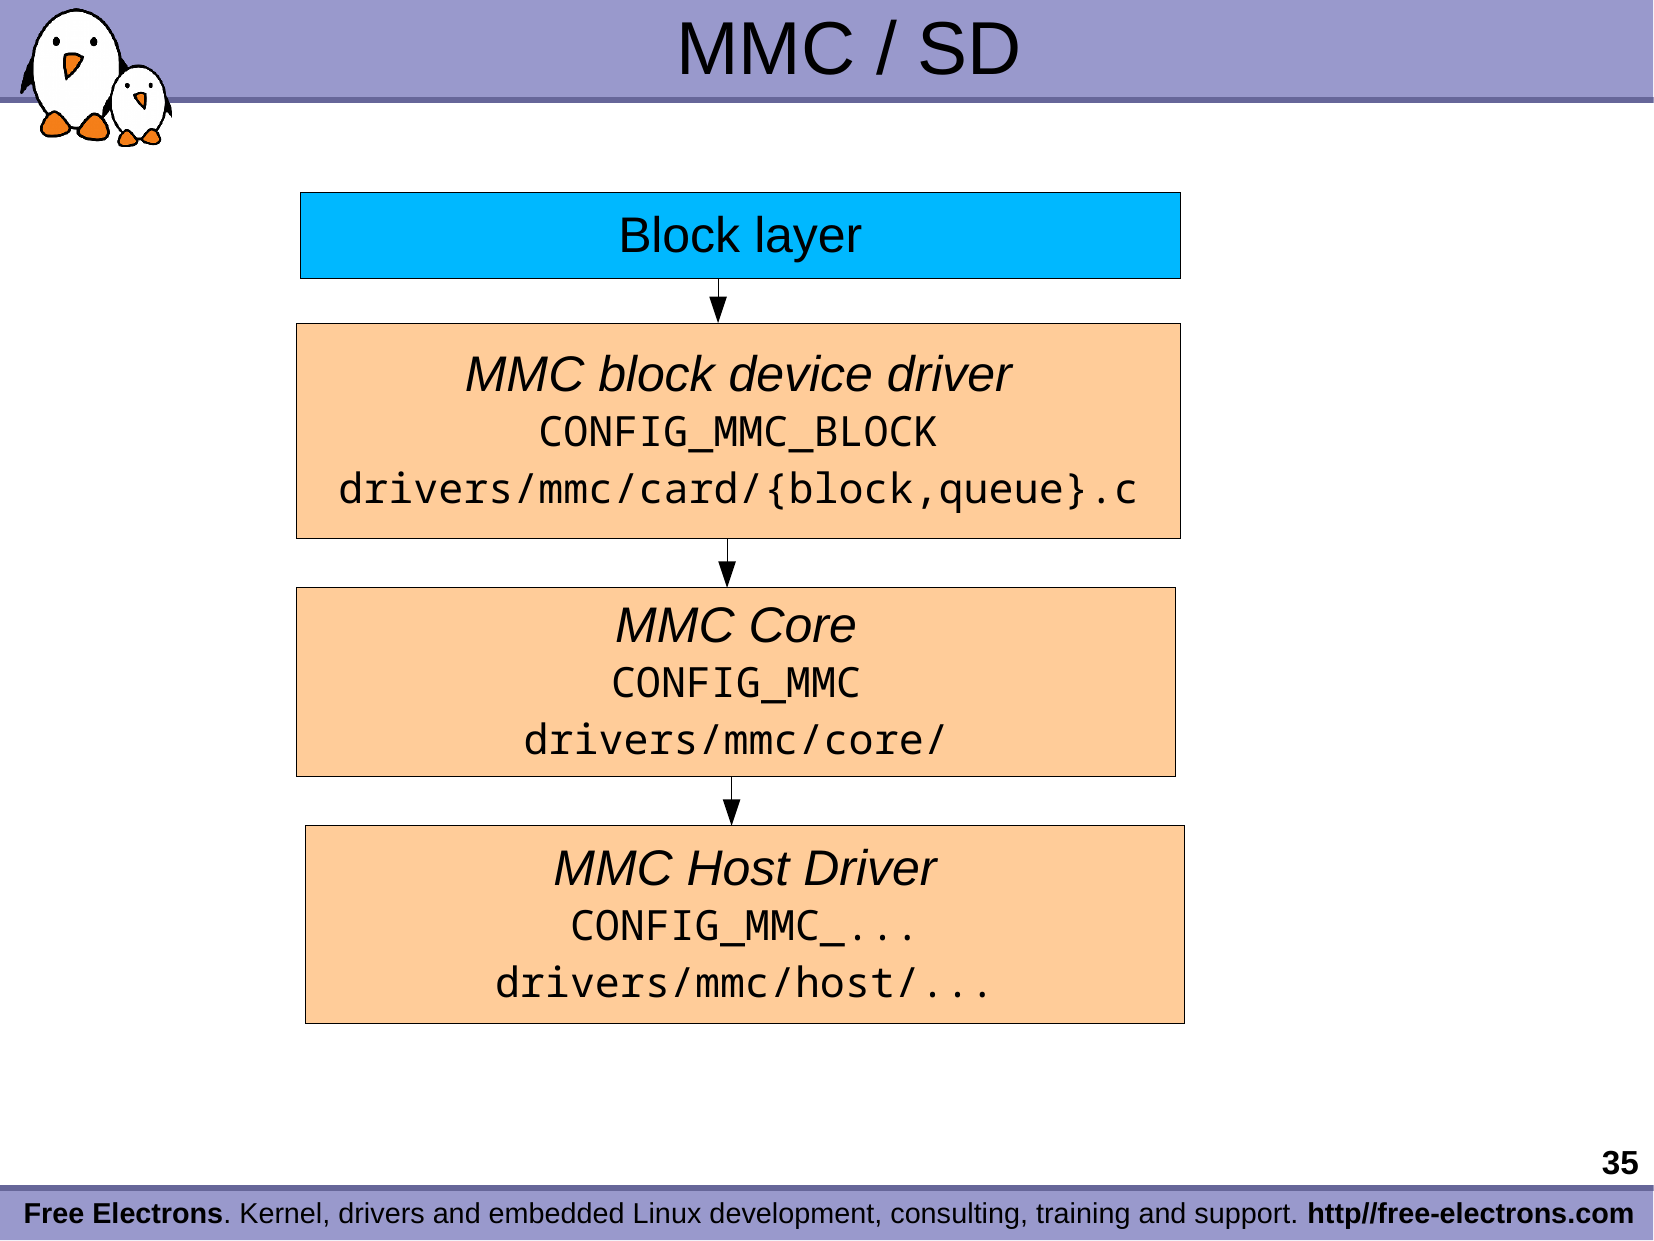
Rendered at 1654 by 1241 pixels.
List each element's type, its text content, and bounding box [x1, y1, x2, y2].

text_box Block layer [300, 192, 1181, 279]
picture [20, 8, 172, 147]
text_box MMC block device driver CONFIG_MMC_BLOCK drivers/mmc/card/{block,queue}.c [296, 323, 1181, 539]
text_box MMC Host Driver CONFIG_MMC_... drivers/mmc/host/... [305, 825, 1185, 1024]
title MMC / SD [104, 0, 1595, 98]
text_box MMC Core CONFIG_MMC drivers/mmc/core/ [296, 587, 1176, 777]
